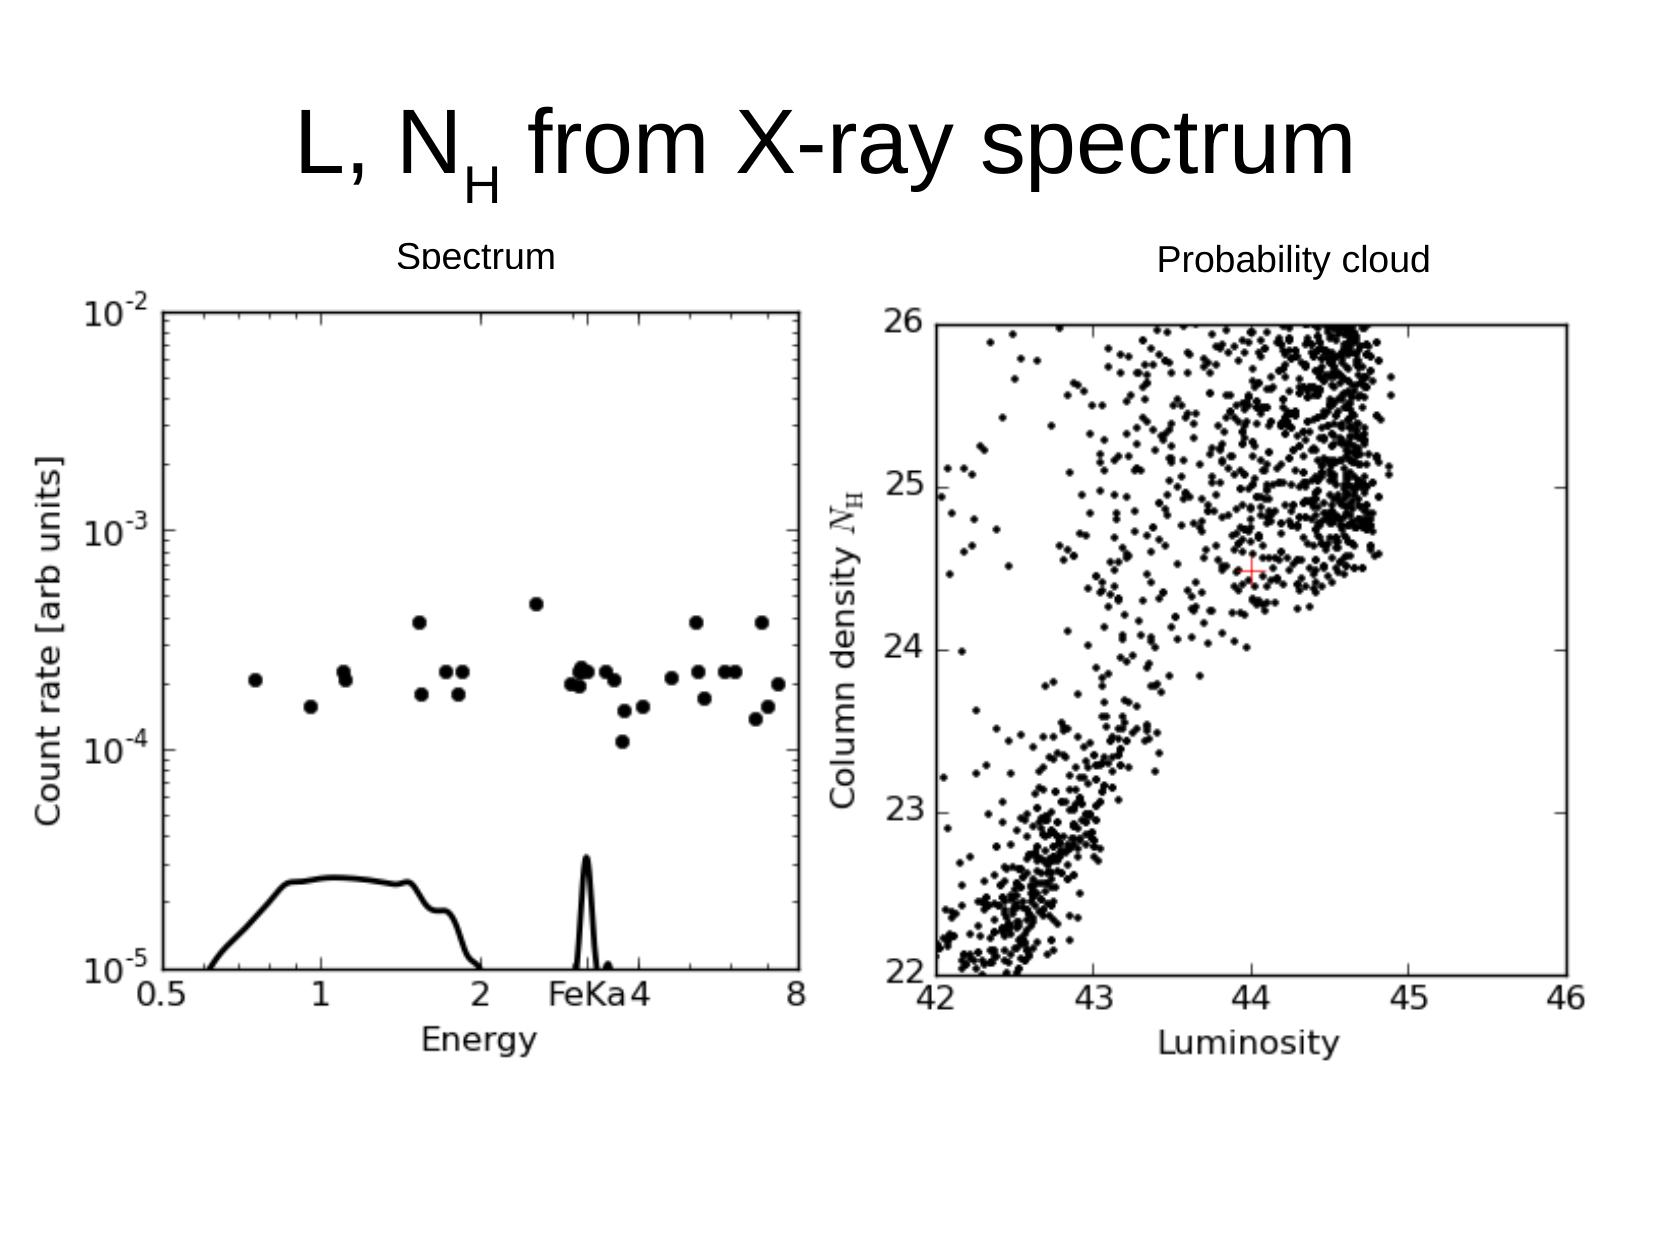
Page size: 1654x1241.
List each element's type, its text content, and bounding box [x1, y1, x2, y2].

text_box Spectrum [157, 228, 796, 269]
picture [15, 269, 1605, 1081]
title L, NH from X-ray spectrum [82, 49, 1571, 257]
text_box Probability cloud [975, 231, 1613, 289]
